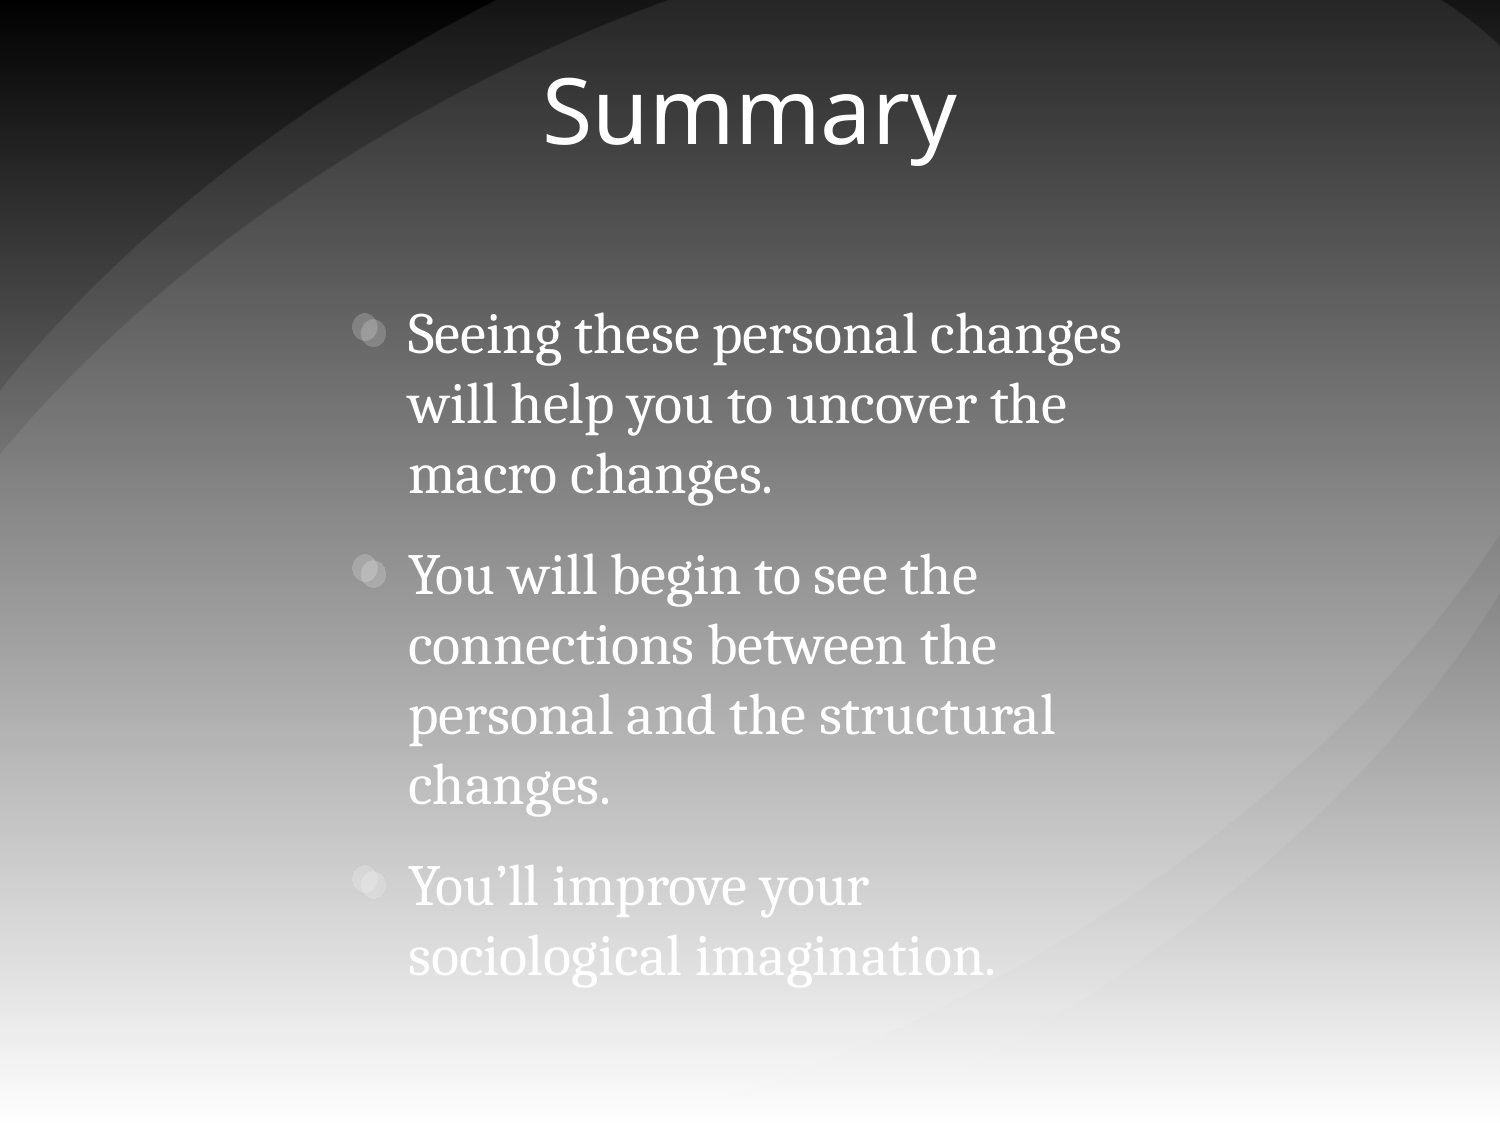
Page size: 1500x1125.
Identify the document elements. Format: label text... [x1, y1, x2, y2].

picture [0, 0, 1500, 1125]
list Seeing these personal changes will help you to uncover the macro changes. You will begin to see the connections between the personal and the structural changes. You’ll improve your sociological imagination. [337, 287, 1163, 1050]
title Summary [283, 45, 1216, 288]
